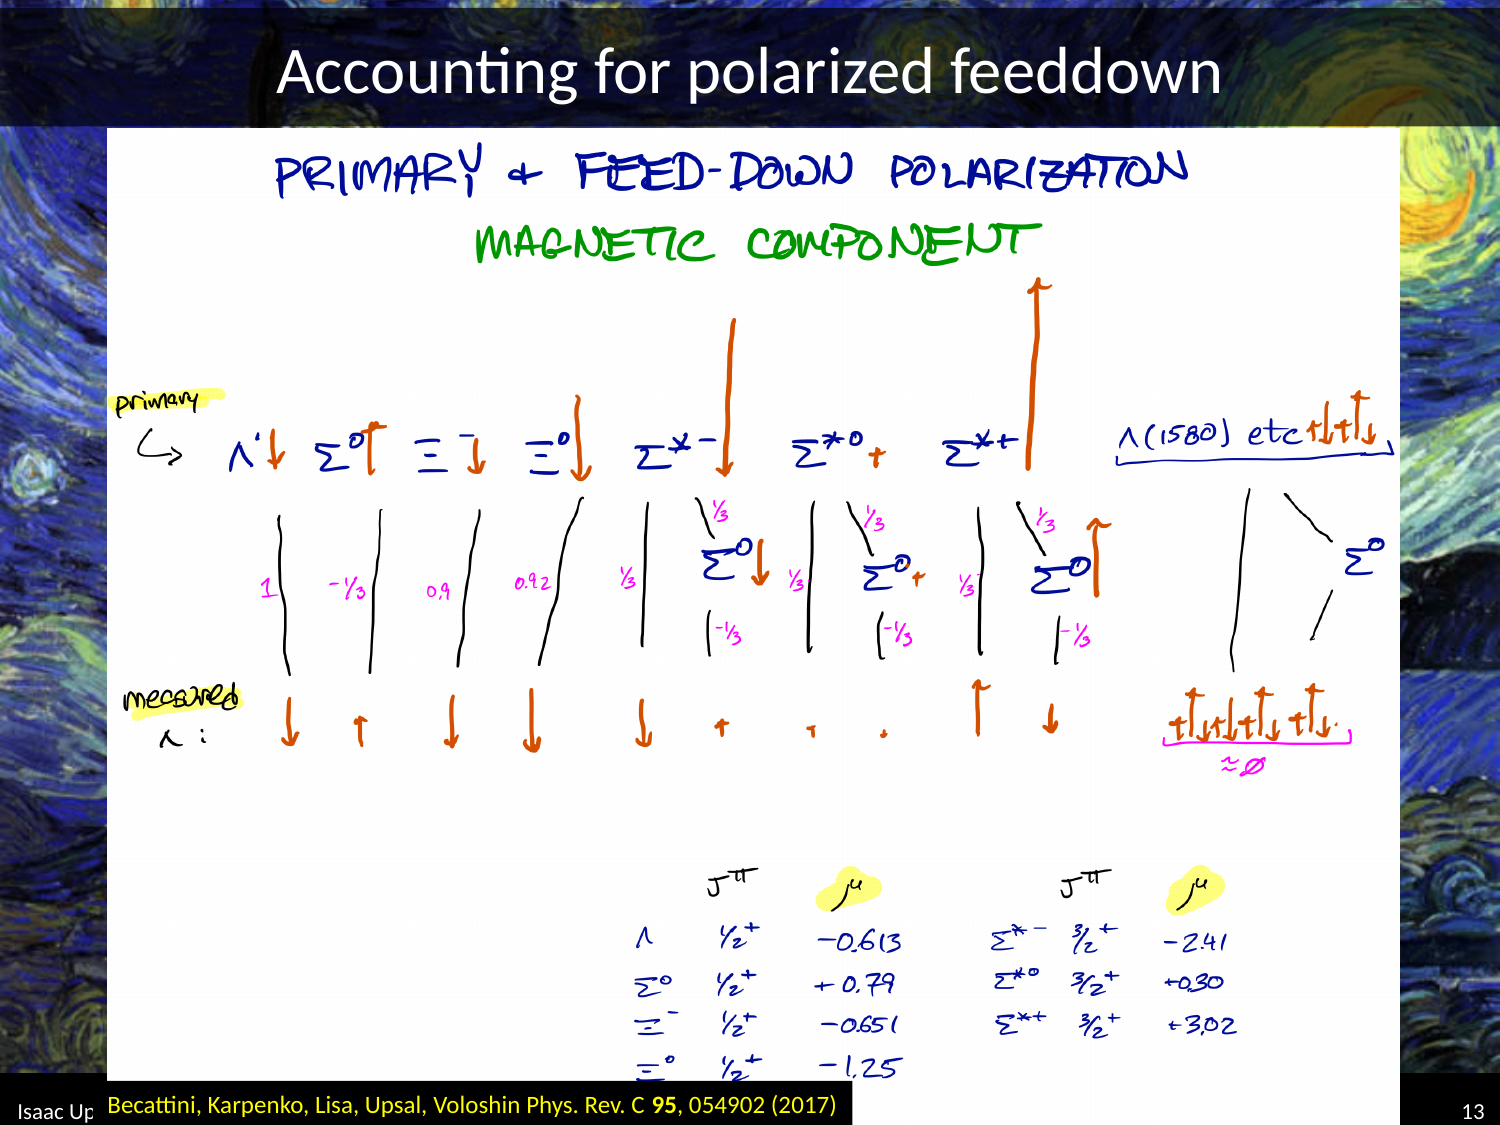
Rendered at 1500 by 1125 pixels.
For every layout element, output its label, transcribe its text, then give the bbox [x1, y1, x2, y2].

picture [0, 127, 1500, 1125]
text_box Becattini, Karpenko, Lisa, Upsal, Voloshin Phys. Rev. C 95, 054902 (2017) [92, 1080, 853, 1125]
picture [0, 0, 1500, 7]
title Accounting for polarized feeddown [0, 7, 1500, 127]
